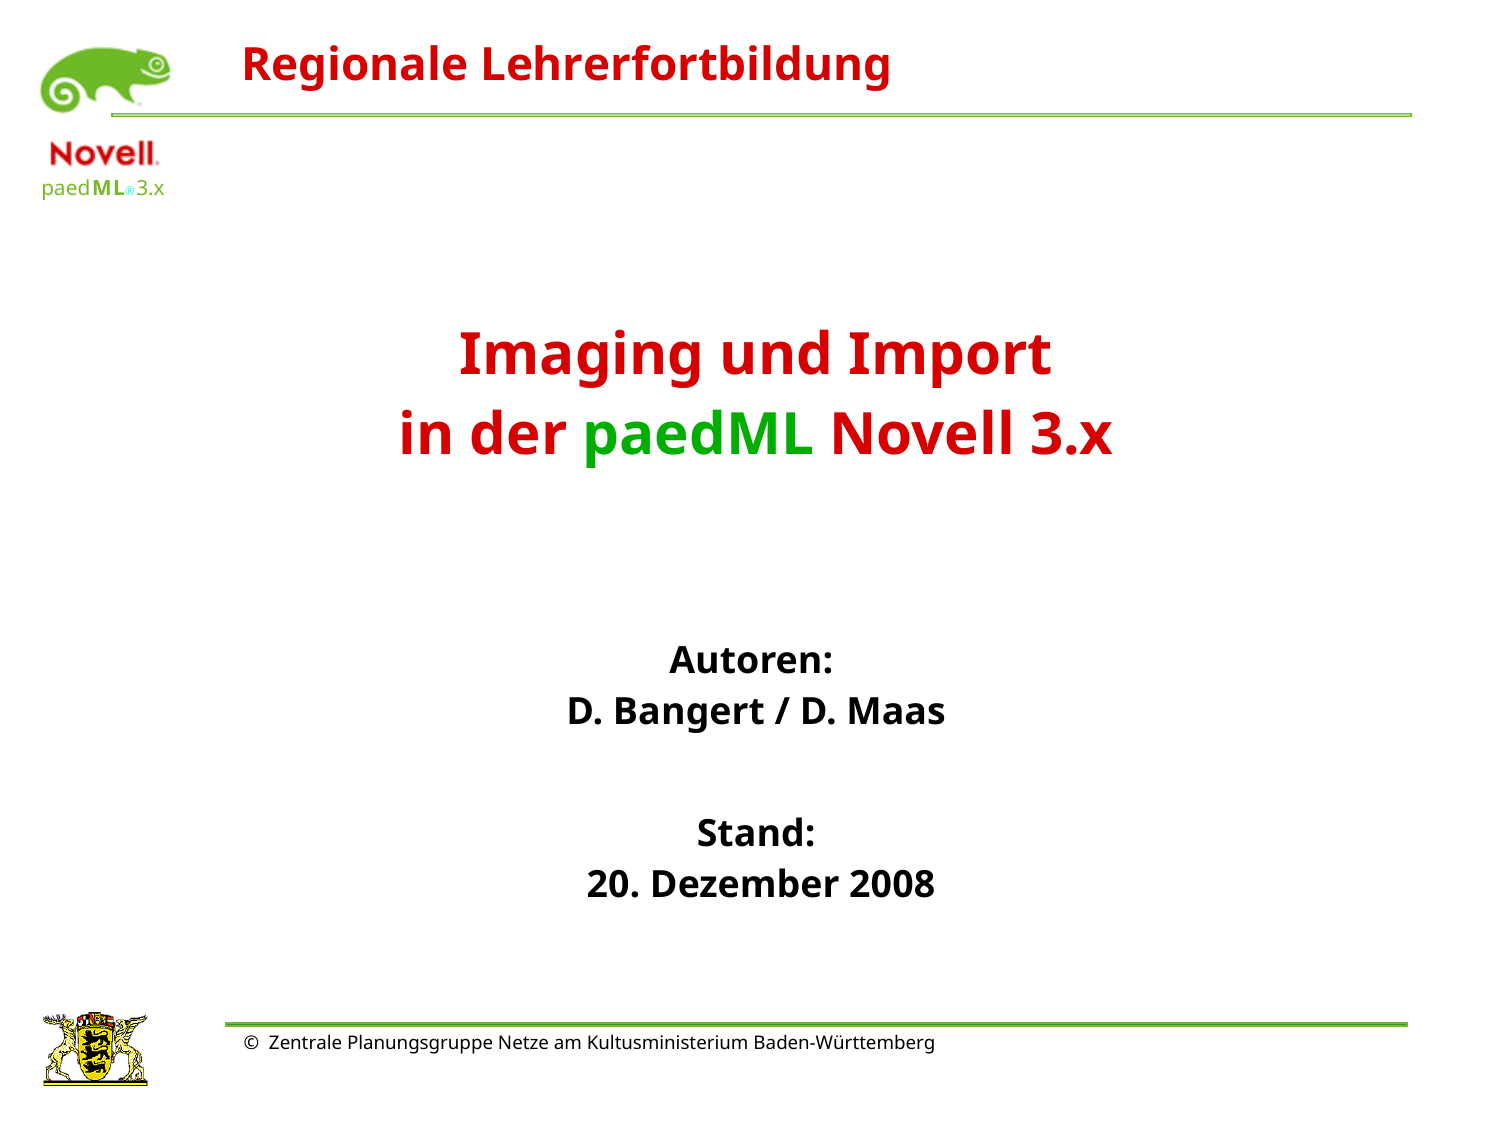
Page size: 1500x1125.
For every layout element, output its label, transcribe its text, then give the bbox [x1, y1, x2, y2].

subtitle Autoren: D. Bangert / D. Maas Stand: 20. Dezember 2008 [237, 624, 1276, 888]
picture [41, 1011, 148, 1088]
title Imaging und Import in der paedML Novell 3.x [237, 317, 1276, 545]
picture [26, 30, 184, 188]
